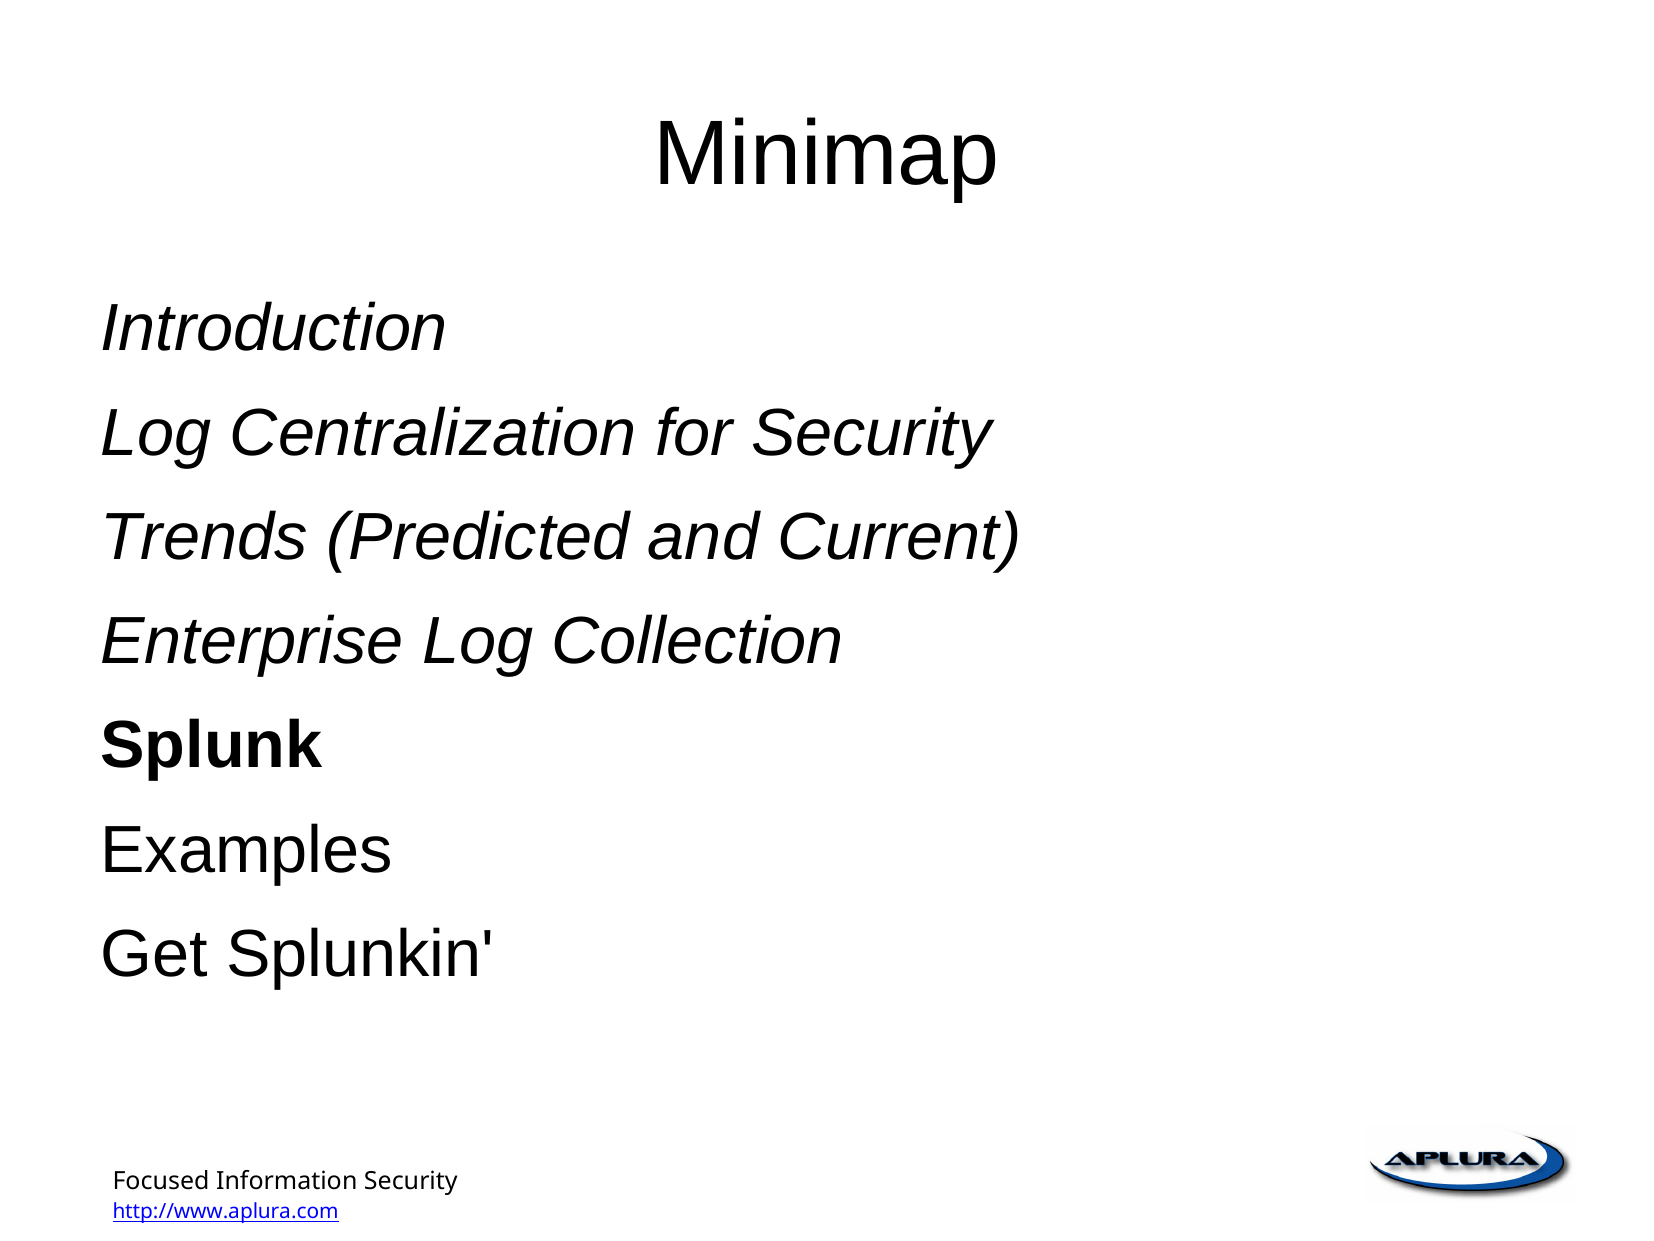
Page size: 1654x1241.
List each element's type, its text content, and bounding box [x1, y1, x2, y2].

title Minimap [82, 49, 1571, 257]
list Introduction Log Centralization for Security Trends (Predicted and Current) Enterprise Log Collection Splunk Examples Get Splunkin' [82, 290, 1571, 1094]
picture [1365, 1124, 1576, 1203]
